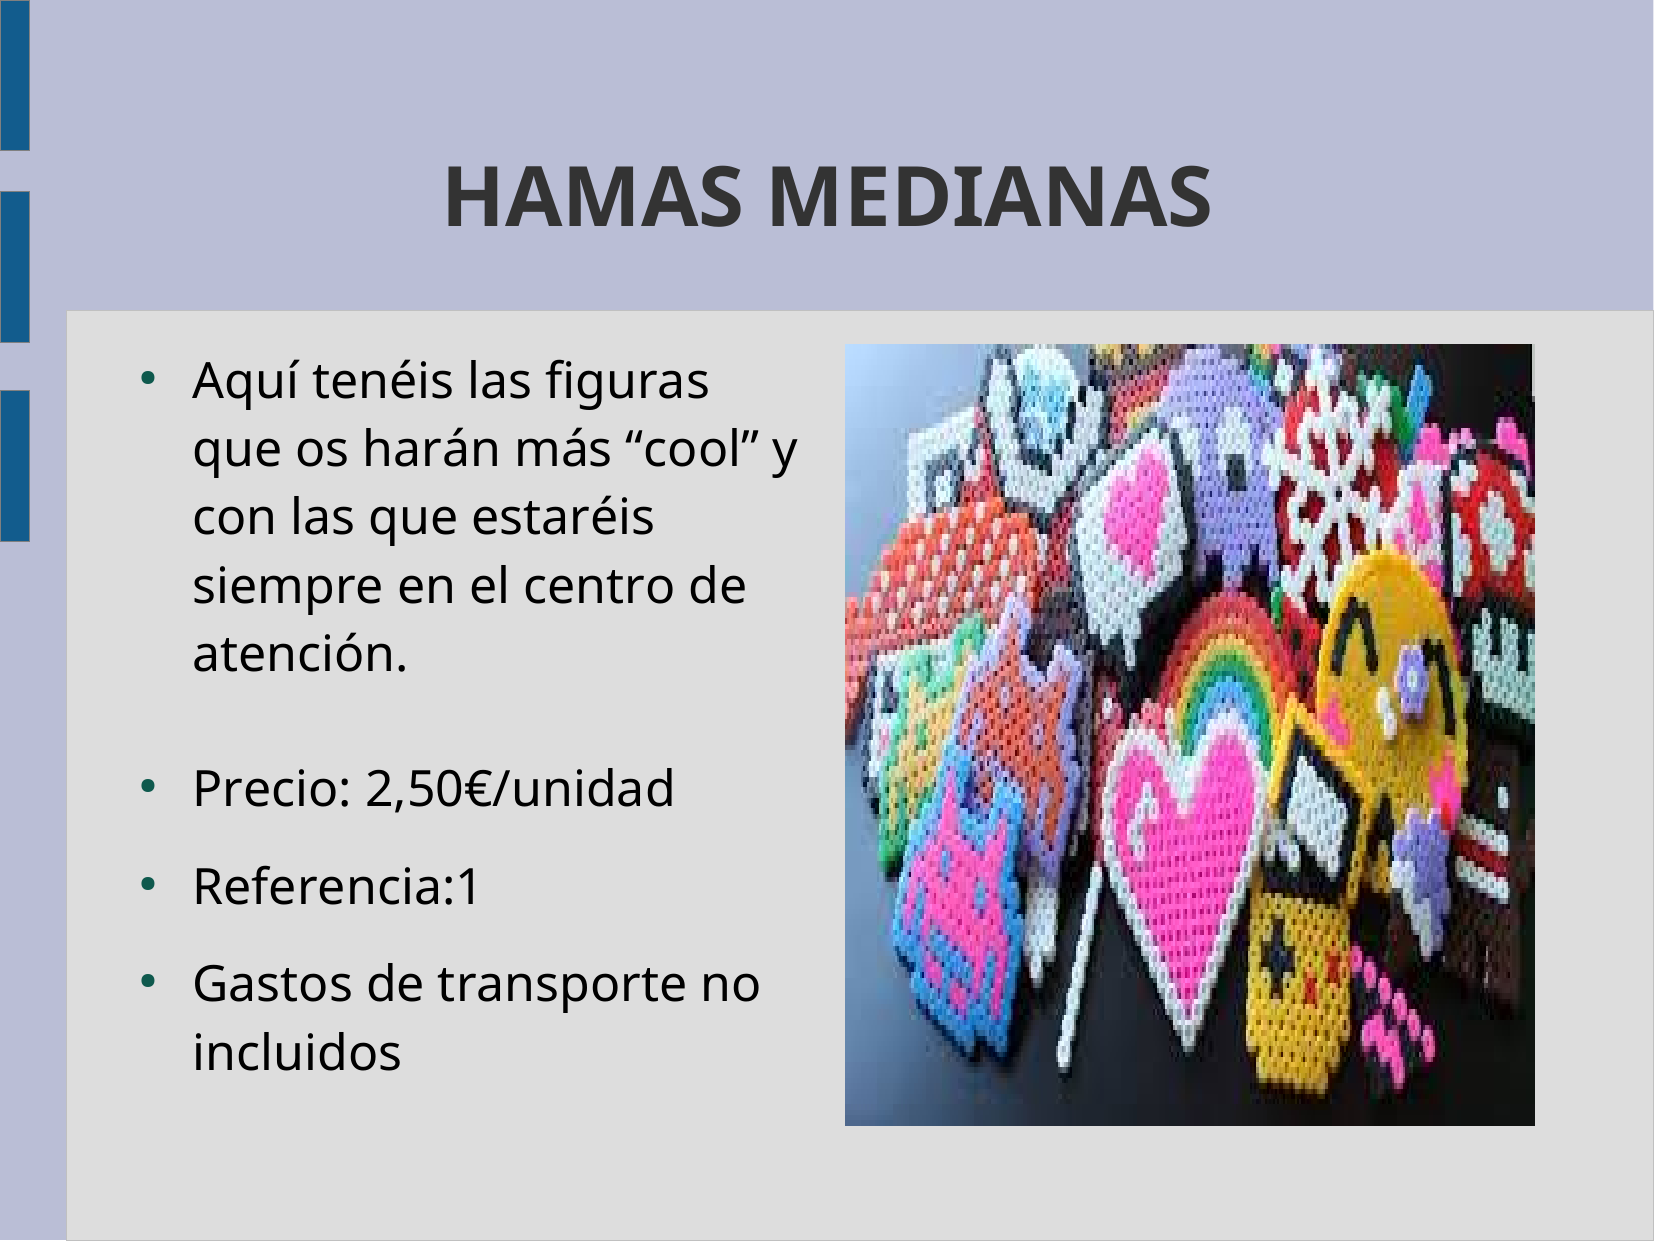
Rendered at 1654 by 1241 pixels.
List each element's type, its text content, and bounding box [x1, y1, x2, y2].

picture [845, 344, 1535, 1127]
list Aquí tenéis las figuras que os harán más “cool” y con las que estaréis siempre en el centro de atención. [121, 344, 811, 718]
list Precio: 2,50€/unidad Referencia:1 Gastos de transporte no incluidos [121, 752, 811, 1126]
title HAMAS MEDIANAS [121, 91, 1534, 299]
